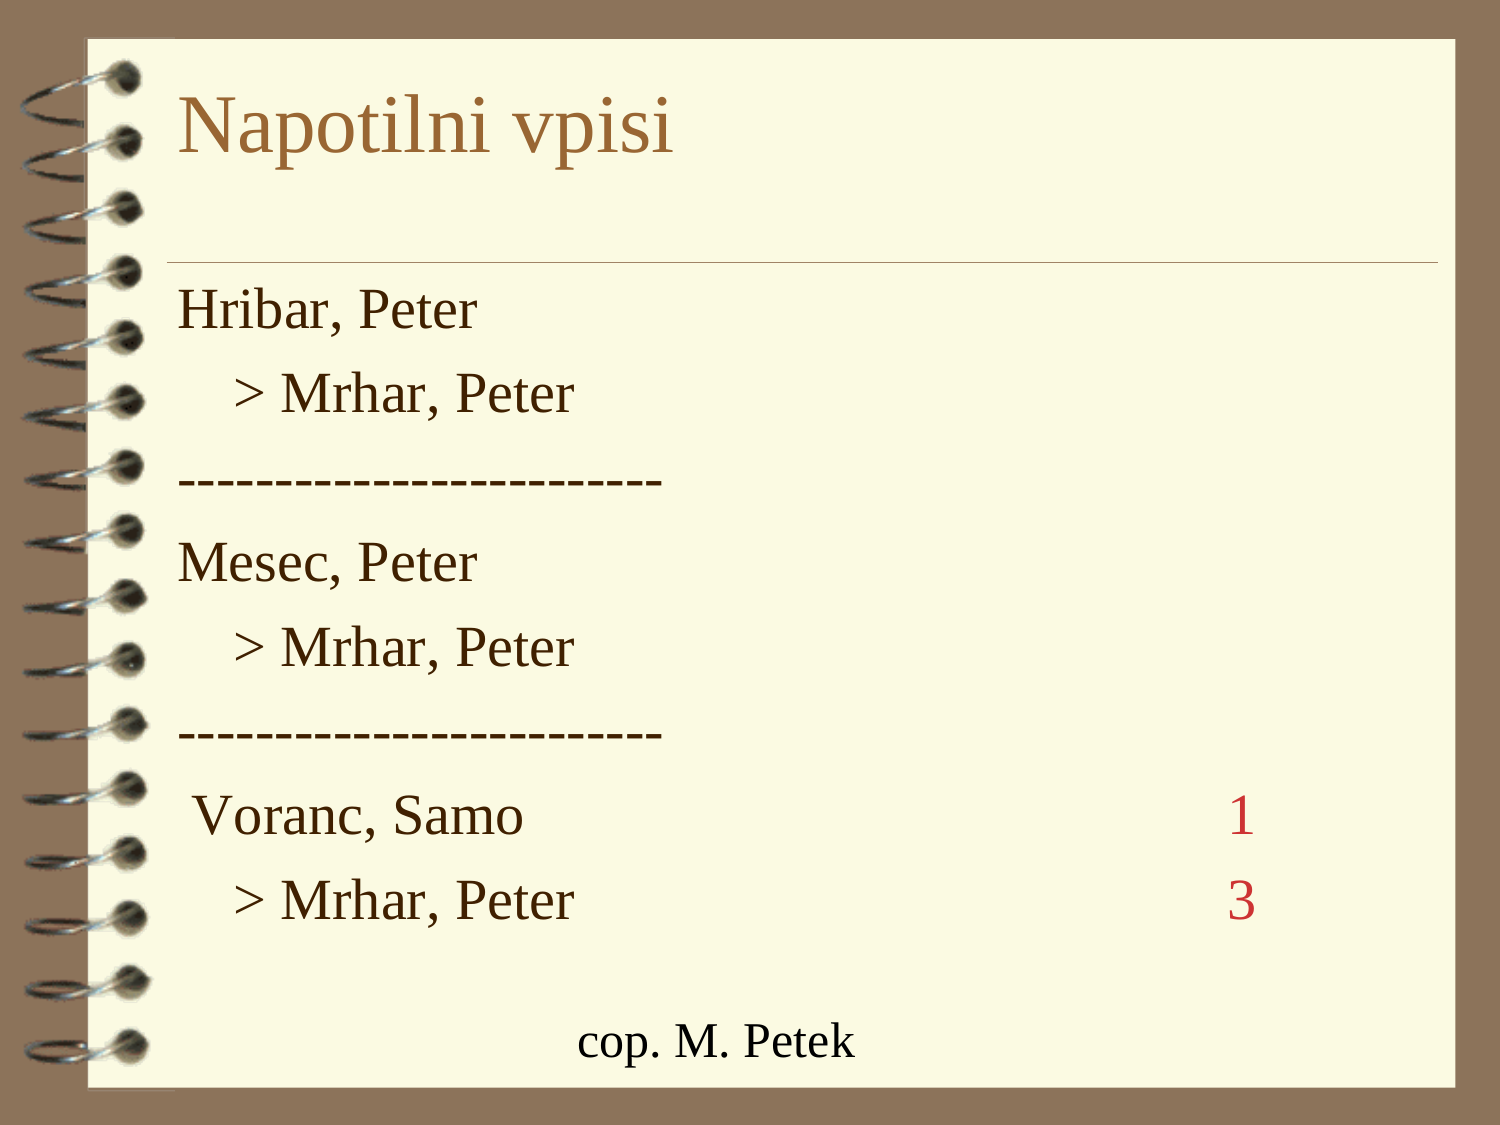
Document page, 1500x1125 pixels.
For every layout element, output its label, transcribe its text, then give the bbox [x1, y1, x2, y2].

picture [0, 0, 175, 1125]
title Napotilni vpisi [162, 61, 1438, 262]
list Hribar, Peter > Mrhar, Peter ------------------------- Mesec, Peter > Mrhar, Peter ------------------------- Voranc, Samo 1 > Mrhar, Peter 3 [162, 262, 1438, 1047]
